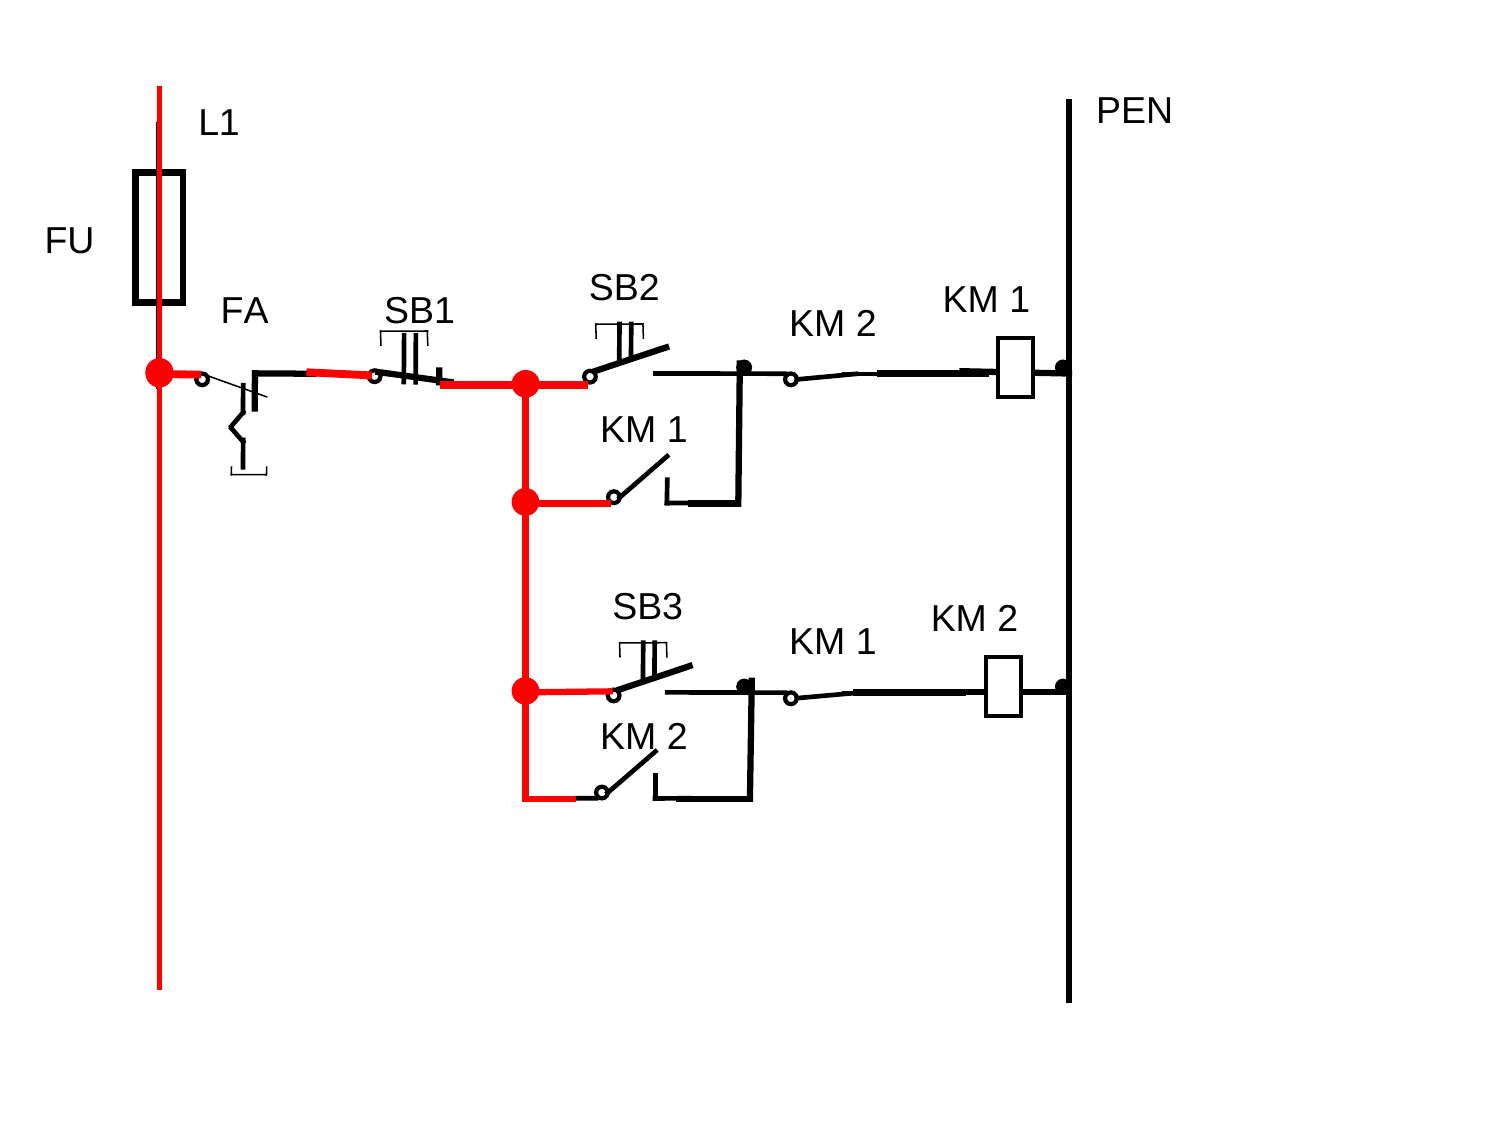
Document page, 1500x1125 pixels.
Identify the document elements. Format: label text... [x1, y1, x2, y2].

text_box KM 2 [916, 586, 1034, 647]
text_box [785, 373, 797, 386]
text_box SB1 [369, 278, 470, 340]
text_box [607, 689, 620, 702]
text_box [513, 372, 538, 396]
text_box [584, 370, 596, 383]
text_box [196, 373, 209, 386]
text_box [370, 370, 381, 383]
text_box [997, 338, 1034, 397]
text_box [1056, 680, 1066, 693]
text_box KM 1 [585, 397, 703, 458]
text_box KM 1 [927, 267, 1046, 328]
text_box PEN [1081, 78, 1189, 139]
text_box KM 1 [774, 609, 892, 671]
text_box SB3 [597, 574, 699, 635]
text_box [513, 679, 538, 703]
text_box FA [205, 278, 284, 340]
text_box [985, 657, 1022, 716]
text_box KM 2 [774, 290, 892, 352]
text_box [608, 491, 619, 504]
text_box [743, 361, 751, 371]
text_box [785, 692, 797, 705]
text_box [596, 786, 607, 799]
text_box [135, 172, 156, 303]
text_box FU [29, 207, 110, 269]
text_box [513, 490, 538, 514]
text_box [738, 680, 748, 693]
text_box [1056, 361, 1066, 374]
text_box [147, 360, 172, 386]
text_box L1 [183, 90, 255, 151]
text_box [162, 172, 184, 303]
text_box KM 2 [585, 704, 703, 765]
text_box SB2 [574, 255, 675, 316]
